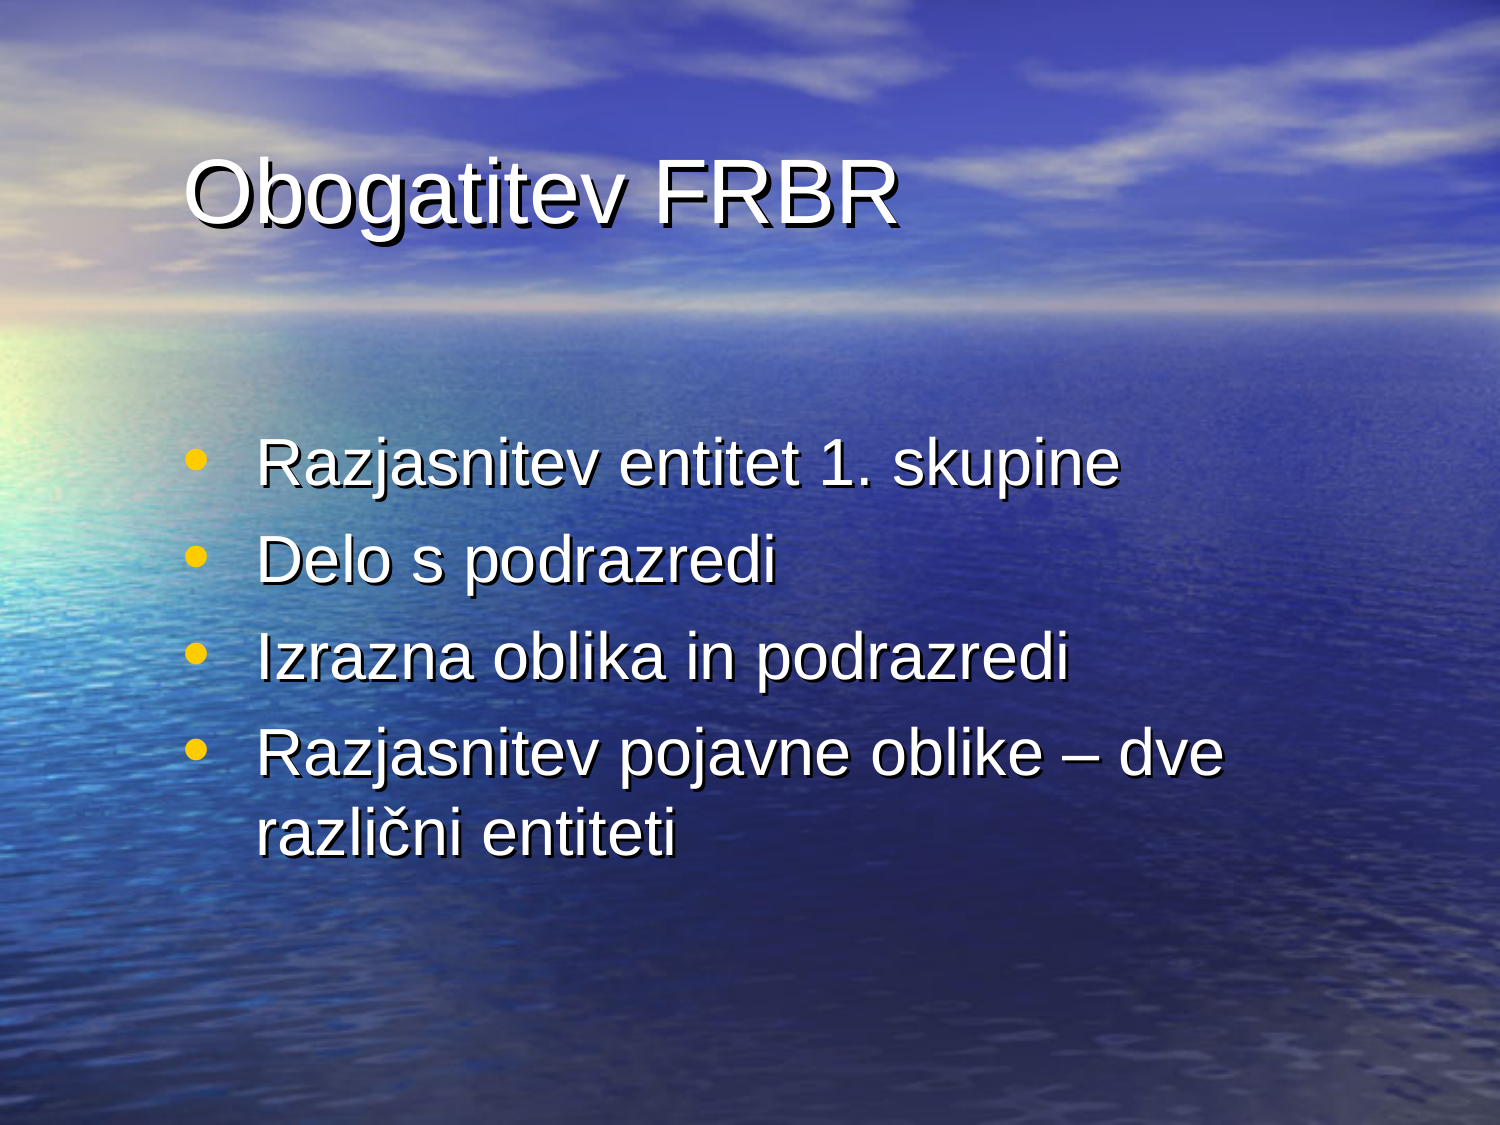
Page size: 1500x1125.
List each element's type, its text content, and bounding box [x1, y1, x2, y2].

list Razjasnitev entitet 1. skupine Delo s podrazredi Izrazna oblika in podrazredi Razjasnitev pojavne oblike – dve različni entiteti [183, 312, 1392, 1022]
title Obogatitev FRBR [183, 81, 1392, 293]
picture [0, 0, 1500, 1125]
